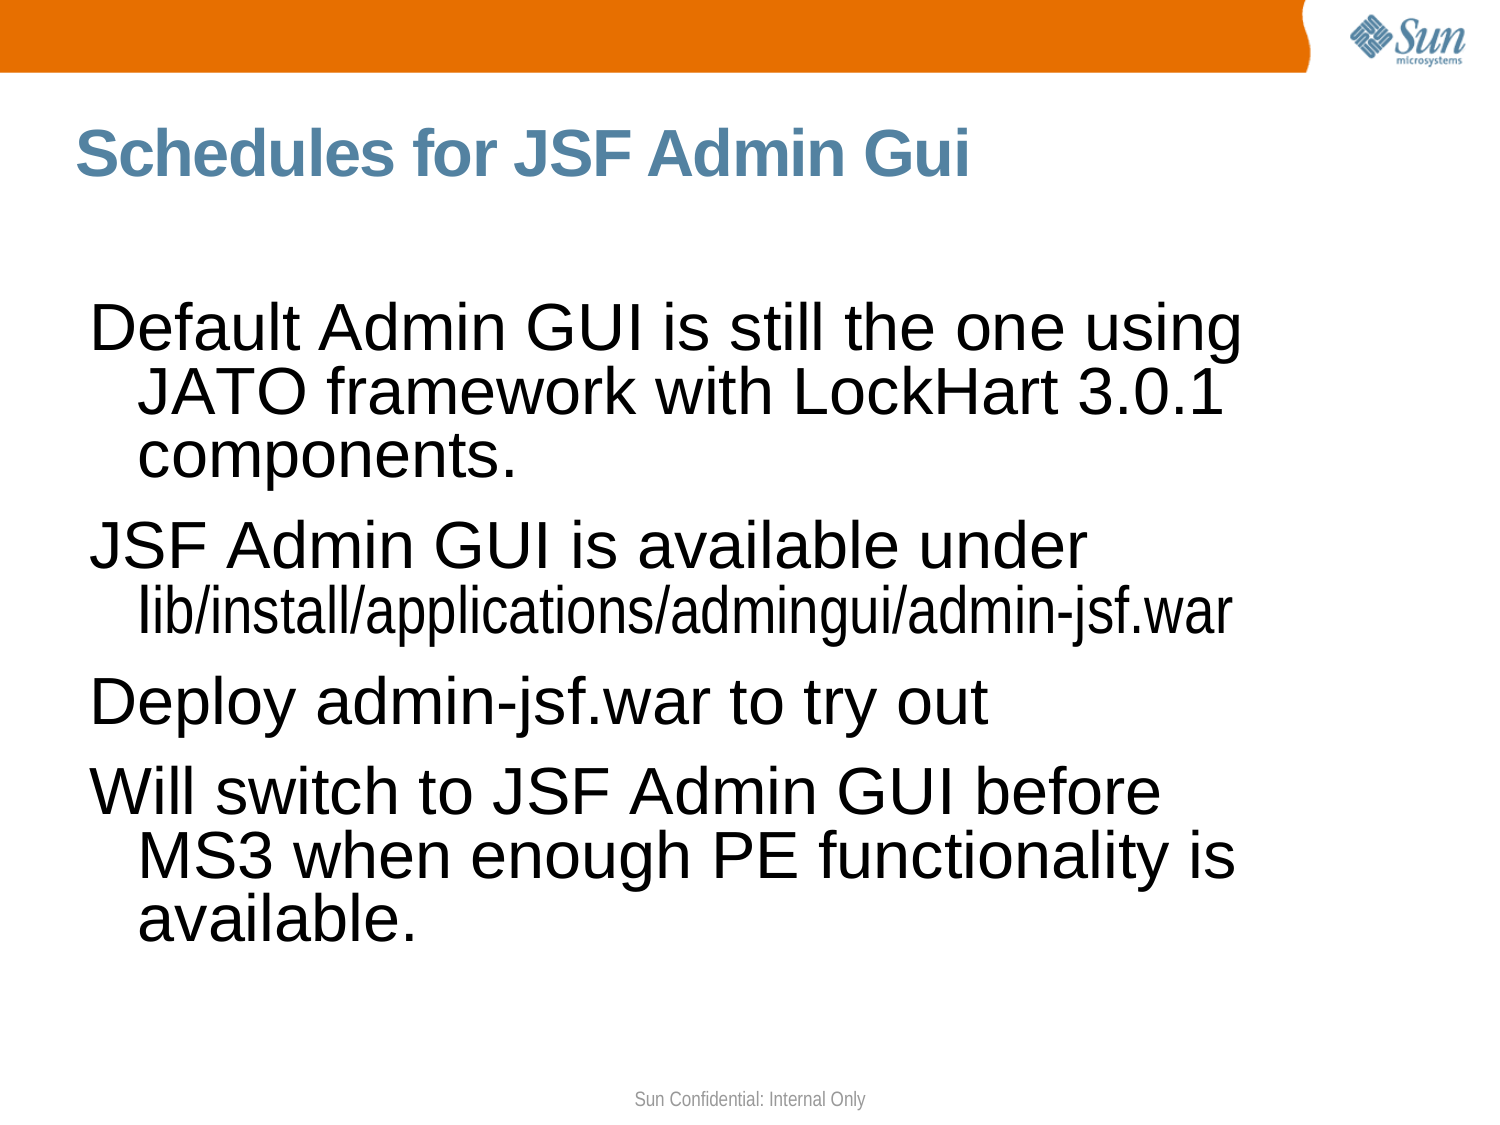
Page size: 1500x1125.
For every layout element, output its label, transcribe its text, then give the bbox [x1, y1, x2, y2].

list [64, 257, 1402, 1089]
picture [0, 0, 1500, 75]
text_box Default Admin GUI is still the one using JATO framework with LockHart 3.0.1 components. JSF Admin GUI is available under lib/install/applications/admingui/admin-jsf.war Deploy admin-jsf.war to try out Will switch to JSF Admin GUI before MS3 when enough PE functionality is available. [70, 299, 1313, 1013]
title Schedules for JSF Admin Gui [75, 122, 1438, 227]
